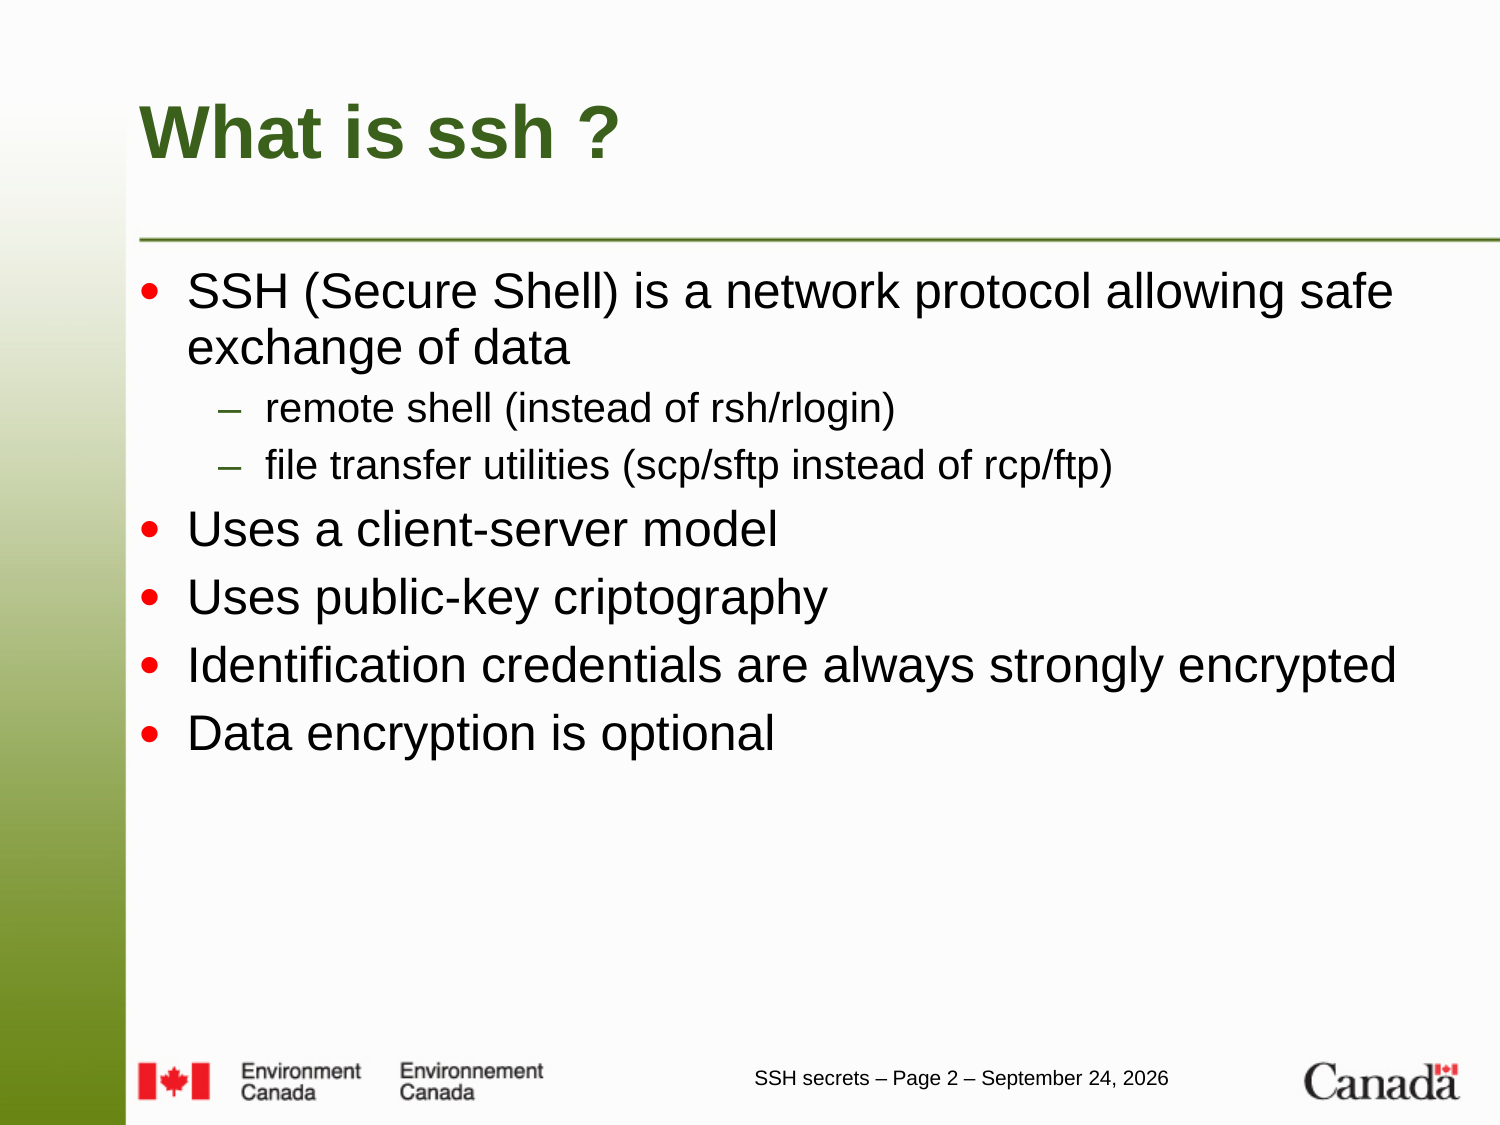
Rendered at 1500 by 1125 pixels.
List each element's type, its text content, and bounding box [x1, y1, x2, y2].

picture [0, 0, 1500, 1125]
title What is ssh ? [125, 45, 1463, 221]
list SSH (Secure Shell) is a network protocol allowing safe exchange of data remote shell (instead of rsh/rlogin) file transfer utilities (scp/sftp instead of rcp/ftp) Uses a client-server model Uses public-key criptography Identification credentials are always strongly encrypted Data encryption is optional [125, 255, 1463, 1010]
